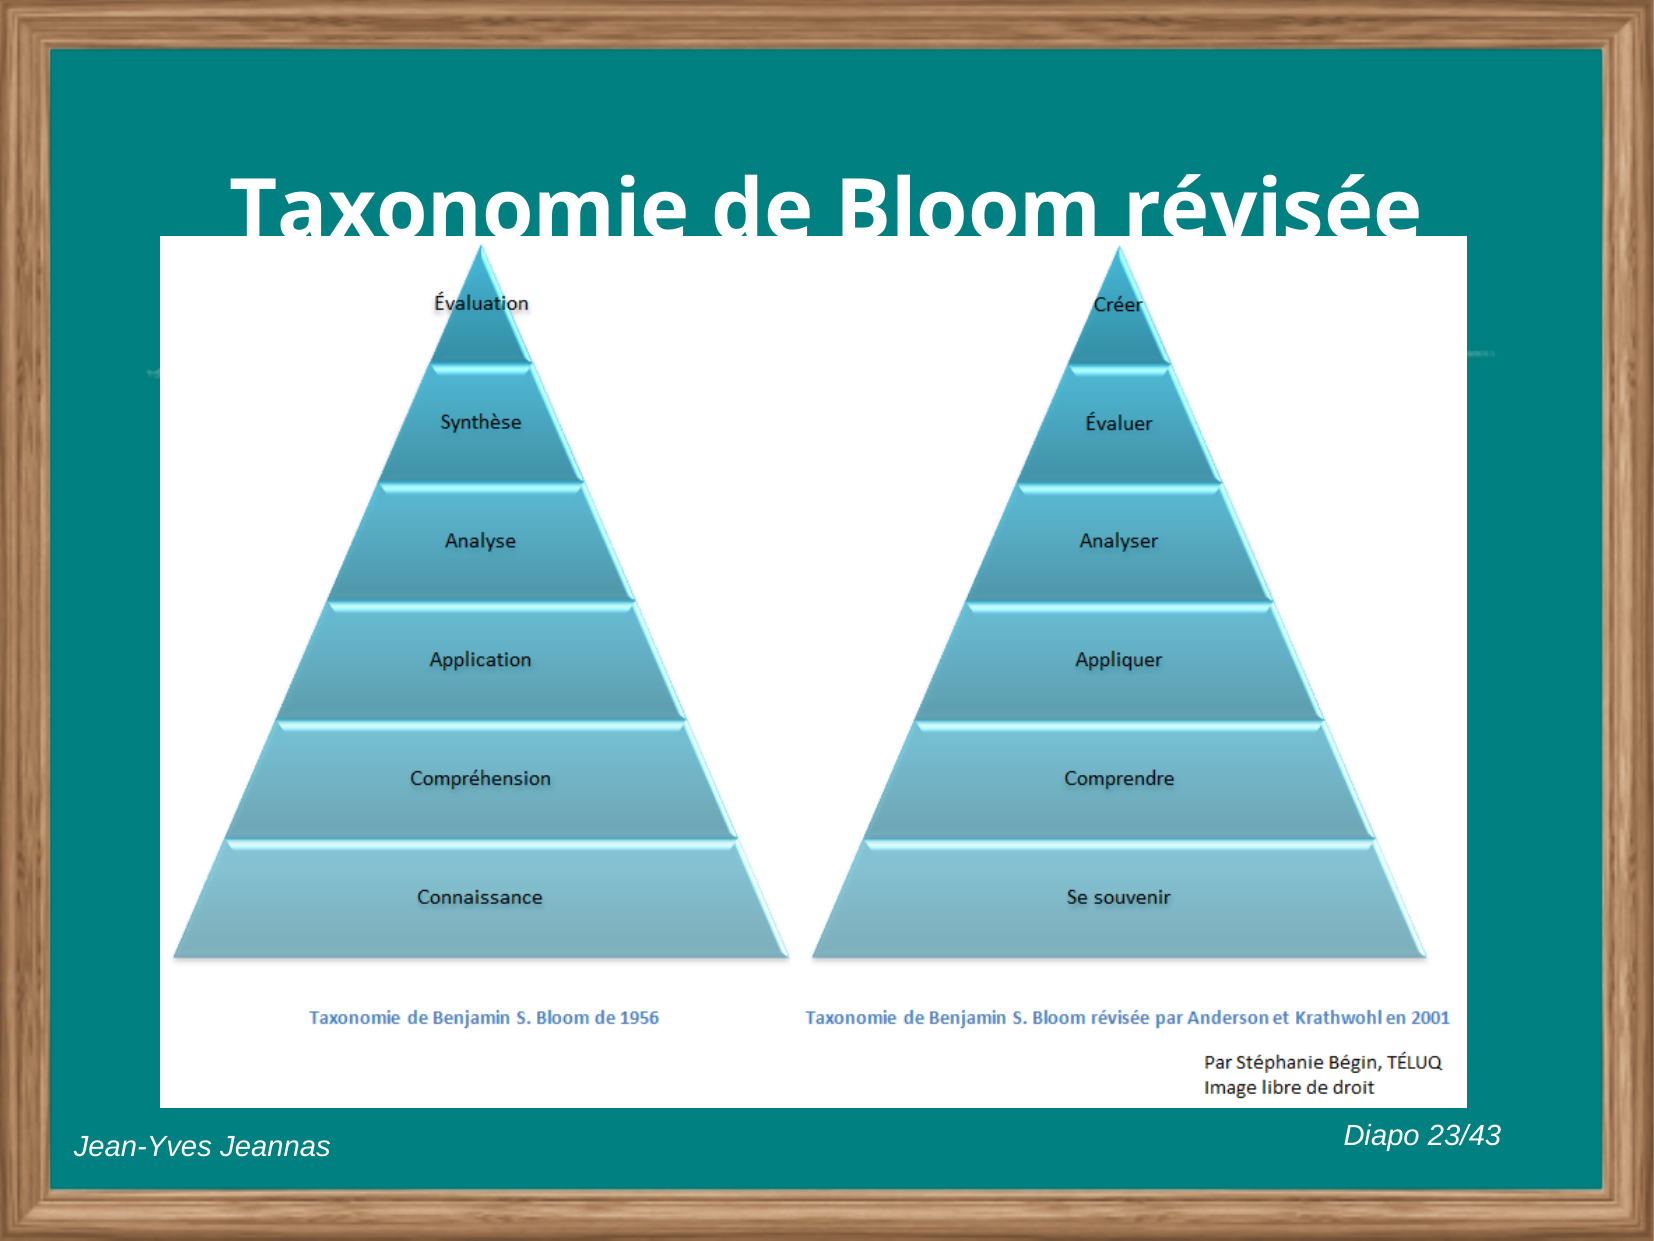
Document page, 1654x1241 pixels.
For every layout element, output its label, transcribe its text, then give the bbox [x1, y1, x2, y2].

title Taxonomie de Bloom révisée [88, 88, 1565, 325]
picture [0, 0, 1654, 1241]
